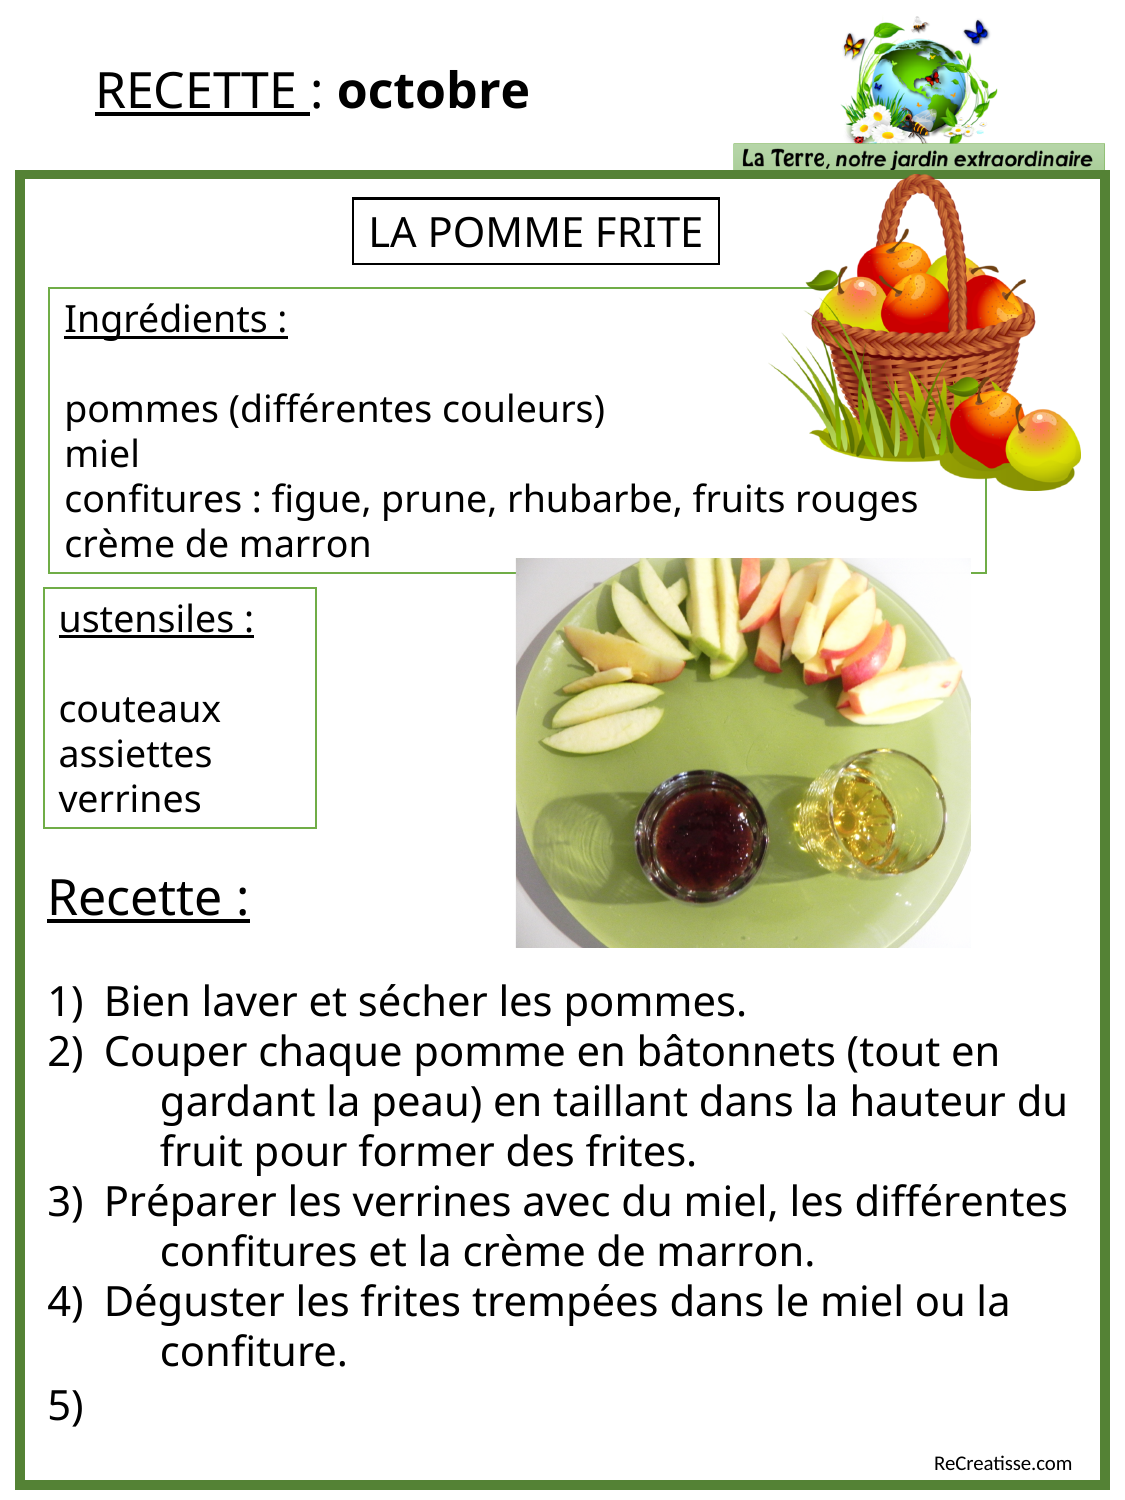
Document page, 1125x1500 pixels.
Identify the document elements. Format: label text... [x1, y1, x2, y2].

text_box LA POMME FRITE [353, 198, 719, 264]
picture [729, 14, 1106, 170]
text_box Ingrédients : pommes (différentes couleurs) miel confitures : figue, prune, rhubarbe, fruits rouges crème de marron [49, 288, 986, 573]
text_box ustensiles : couteaux assiettes verrines [44, 588, 316, 828]
text_box ReCreatisse.com [919, 1442, 1088, 1482]
text_box Recette : Bien laver et sécher les pommes. Couper chaque pomme en bâtonnets (tout en gardant la peau) en taillant dans la hauteur du fruit pour former des frites. Préparer les verrines avec du miel, les différentes confitures et la crème de marron. Déguster les frites trempées dans le miel ou la confiture. [32, 858, 1092, 1440]
picture [515, 558, 971, 948]
text_box RECETTE : octobre [80, 51, 546, 126]
picture [729, 174, 1100, 491]
